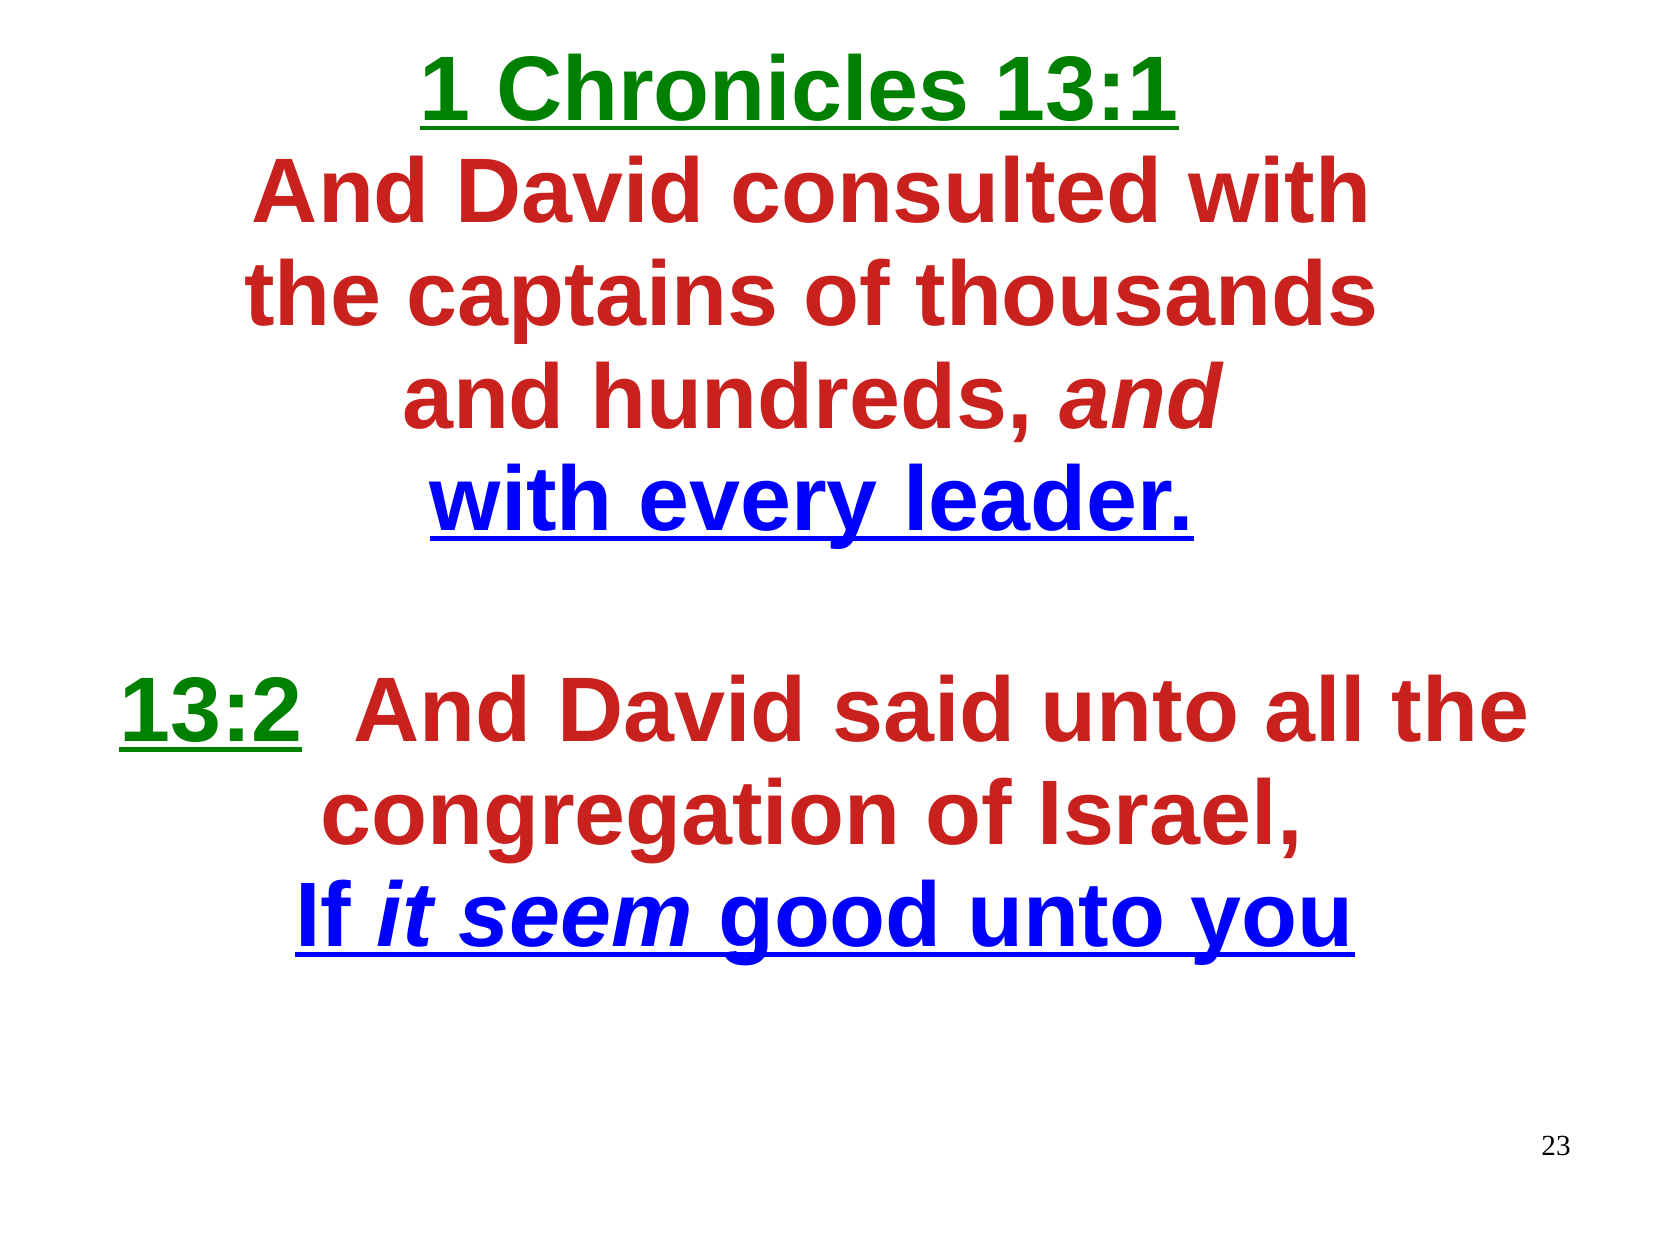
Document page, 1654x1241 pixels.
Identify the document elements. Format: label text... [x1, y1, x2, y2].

list 1 Chronicles 13:1 And David consulted with the captains of thousands and hundreds, and with every leader. 13:2 And David said unto all the congregation of Israel, If it seem good unto you [37, 37, 1613, 1201]
